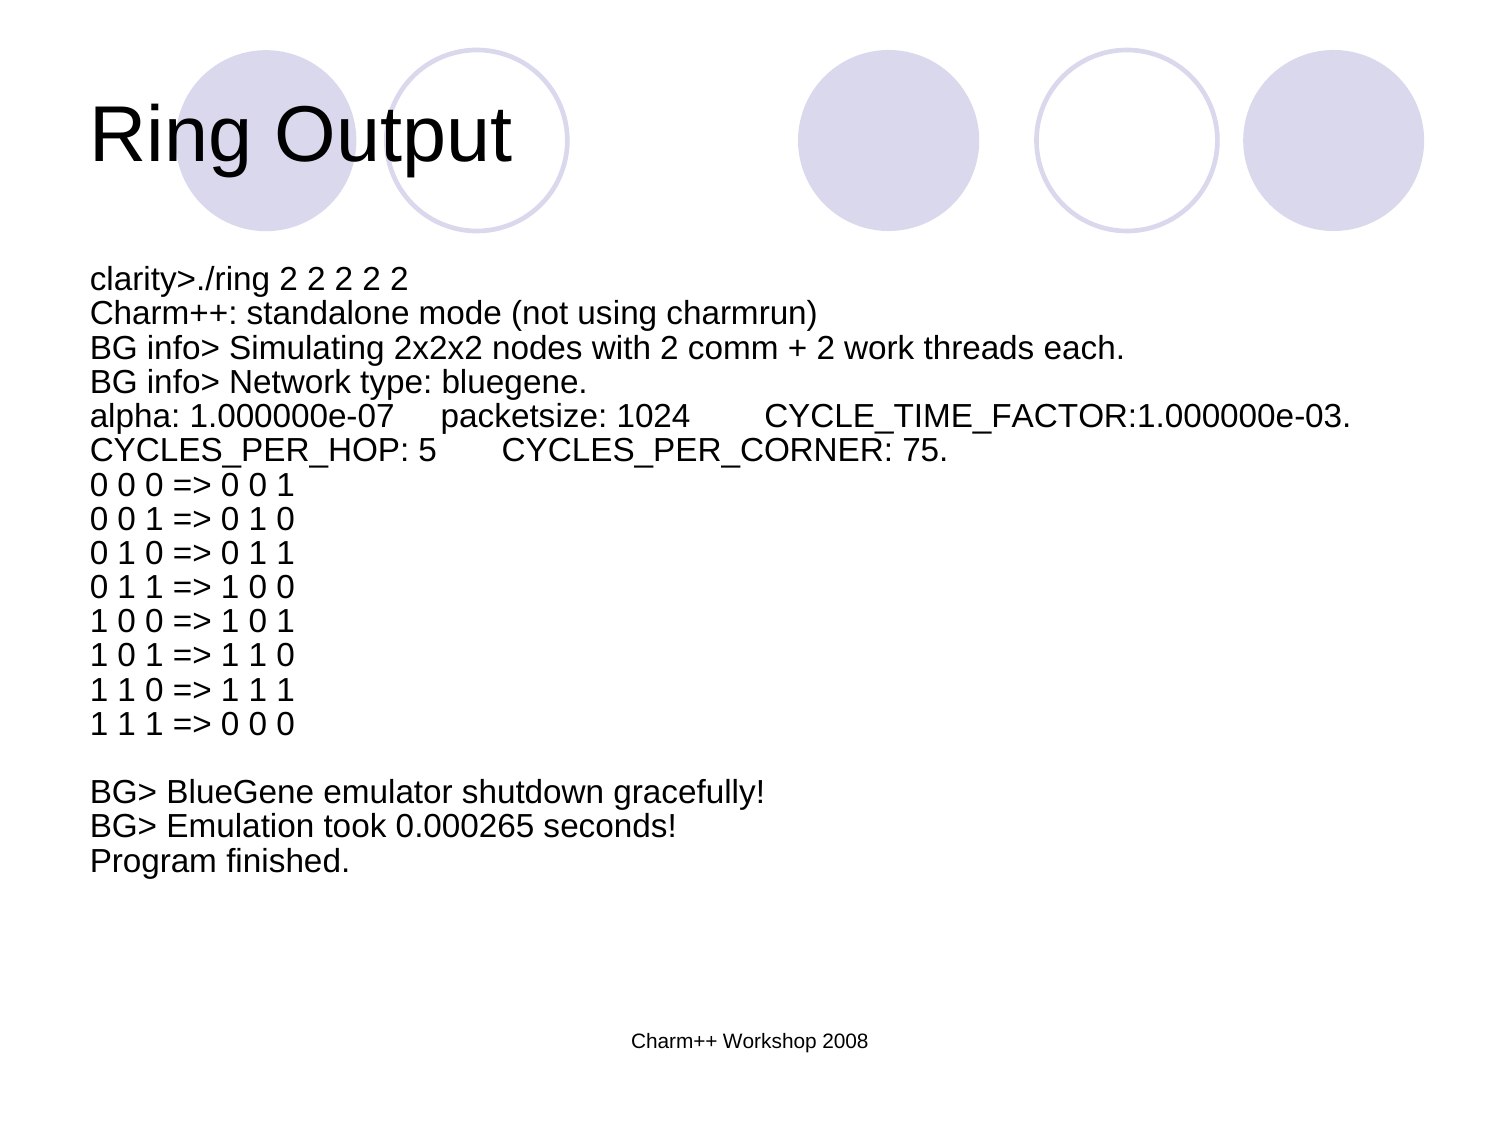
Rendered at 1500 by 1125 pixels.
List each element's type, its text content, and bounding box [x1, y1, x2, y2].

list clarity>./ring 2 2 2 2 2 Charm++: standalone mode (not using charmrun) BG info> Simulating 2x2x2 nodes with 2 comm + 2 work threads each. BG info> Network type: bluegene. alpha: 1.000000e-07 packetsize: 1024 CYCLE_TIME_FACTOR:1.000000e-03. CYCLES_PER_HOP: 5 CYCLES_PER_CORNER: 75. 0 0 0 => 0 0 1 0 0 1 => 0 1 0 0 1 0 => 0 1 1 0 1 1 => 1 0 0 1 0 0 => 1 0 1 1 0 1 => 1 1 0 1 1 0 => 1 1 1 1 1 1 => 0 0 0 BG> BlueGene emulator shutdown gracefully! BG> Emulation took 0.000265 seconds! Program finished. [75, 262, 1426, 1006]
title Ring Output [75, 45, 1426, 233]
